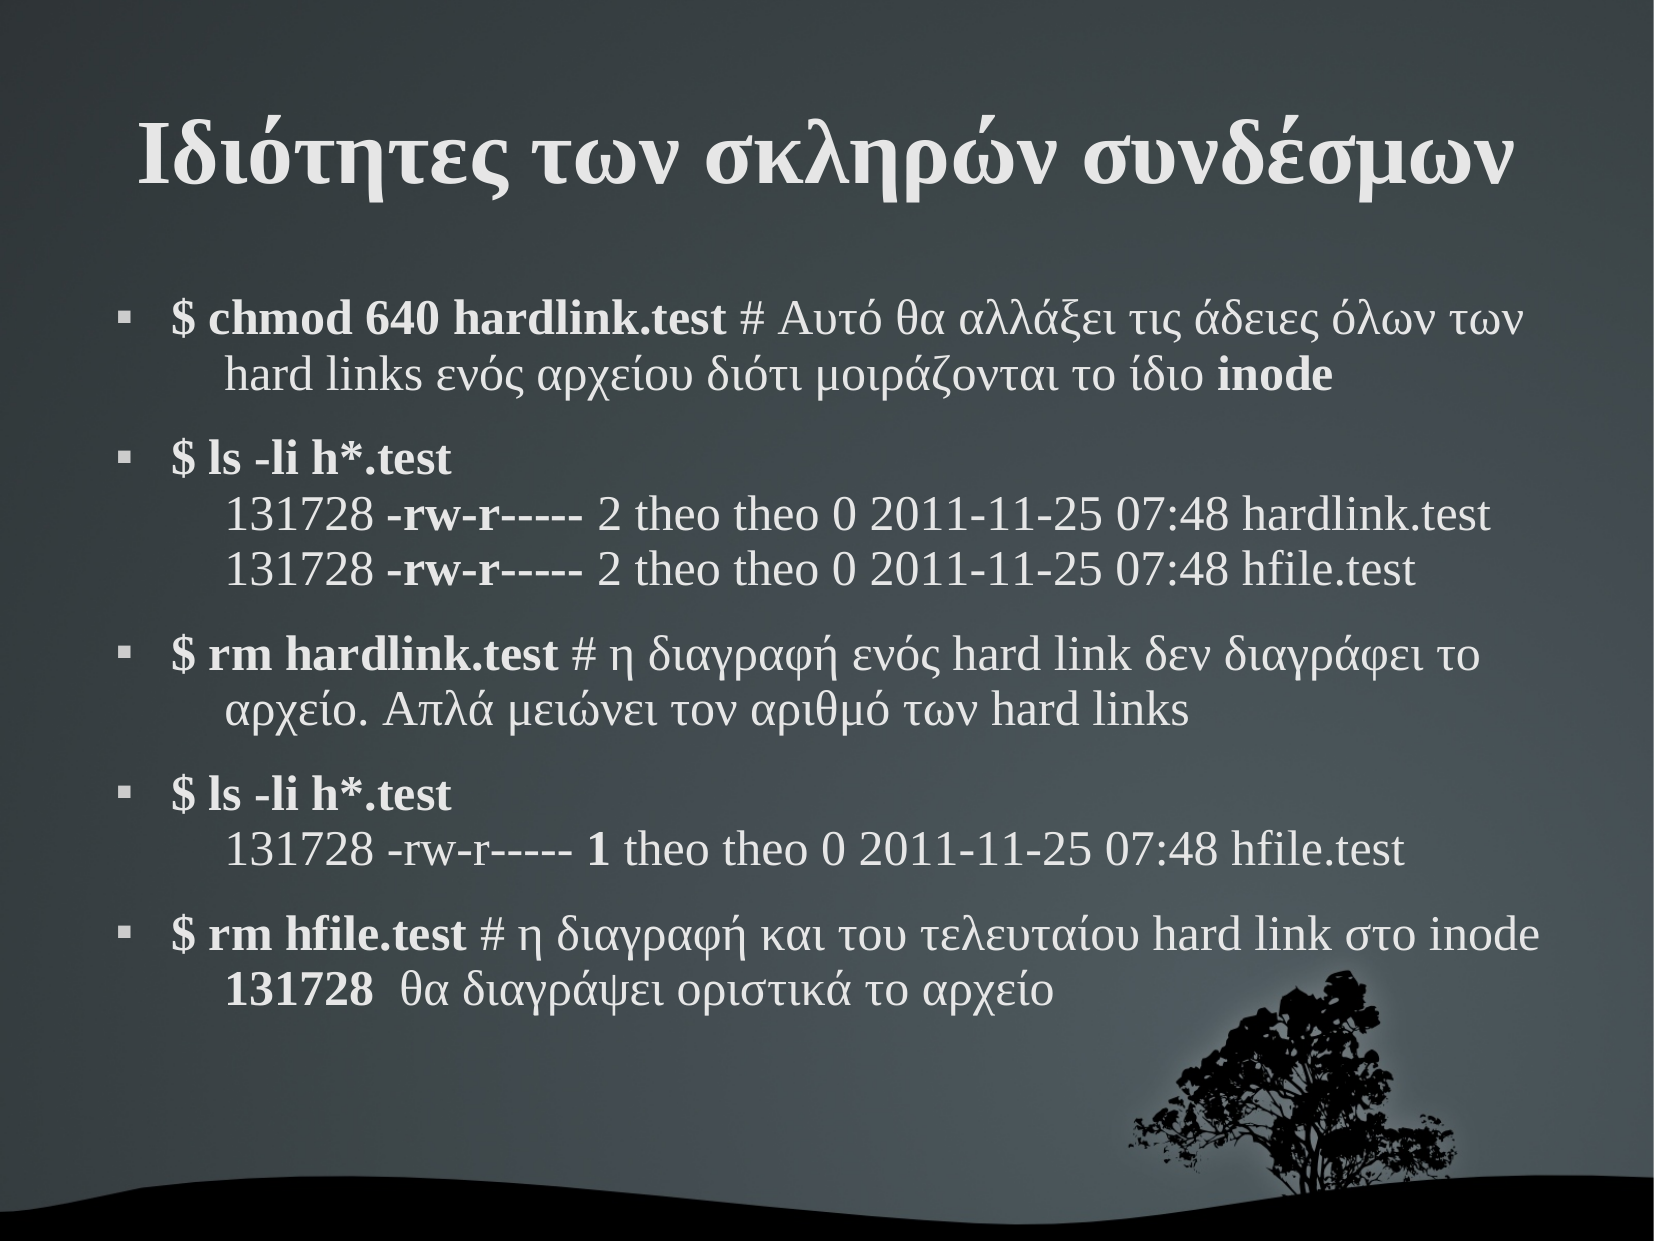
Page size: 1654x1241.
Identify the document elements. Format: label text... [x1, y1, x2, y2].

title Ιδιότητες των σκληρών συνδέσμων [82, 49, 1571, 257]
list $ chmod 640 hardlink.test # Αυτό θα αλλάξει τις άδειες όλων των hard links ενός αρχείου διότι μοιράζονται το ίδιο inode $ ls -li h*.test 131728 -rw-r----- 2 theo theo 0 2011-11-25 07:48 hardlink.test 131728 -rw-r----- 2 theo theo 0 2011-11-25 07:48 hfile.test $ rm hardlink.test # η διαγραφή ενός hard link δεν διαγράφει το αρχείο. Απλά μειώνει τον αριθμό των hard links $ ls -li h*.test 131728 -rw-r----- 1 theo theo 0 2011-11-25 07:48 hfile.test $ rm hfile.test # η διαγραφή και του τελευταίου hard link στο inode 131728 θα διαγράψει οριστικά το αρχείο [82, 290, 1571, 1122]
picture [0, 0, 1654, 1241]
